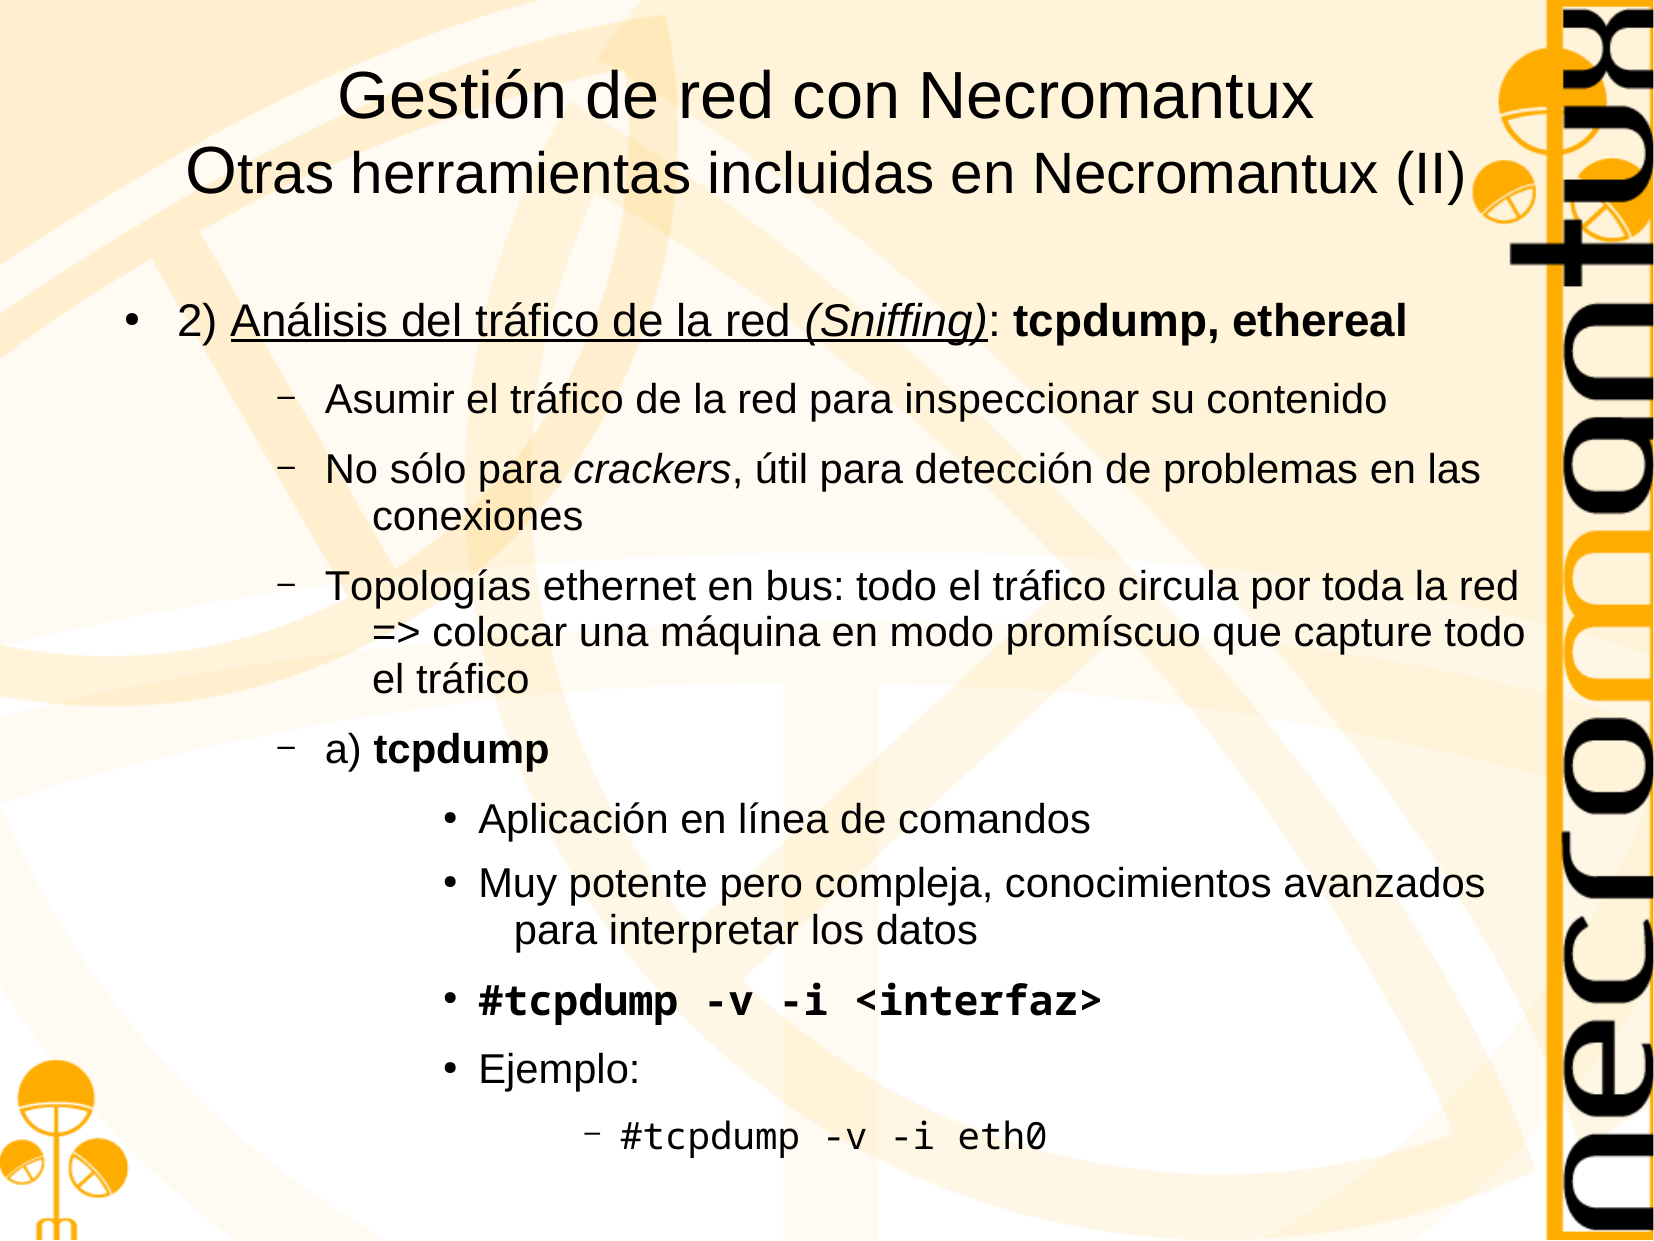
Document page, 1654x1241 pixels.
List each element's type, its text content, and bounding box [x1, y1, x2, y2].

picture [0, 0, 1654, 1240]
list 2) Análisis del tráfico de la red (Sniffing): tcpdump, ethereal Asumir el tráfico de la red para inspeccionar su contenido No sólo para crackers, útil para detección de problemas en las conexiones Topologías ethernet en bus: todo el tráfico circula por toda la red => colocar una máquina en modo promíscuo que capture todo el tráfico a) tcpdump Aplicación en línea de comandos Muy potente pero compleja, conocimientos avanzados para interpretar los datos #tcpdump -v -i <interfaz> Ejemplo: #tcpdump -v -i eth0 [88, 295, 1536, 1241]
title Gestión de red con Necromantux Otras herramientas incluidas en Necromantux (II) [82, 49, 1571, 217]
